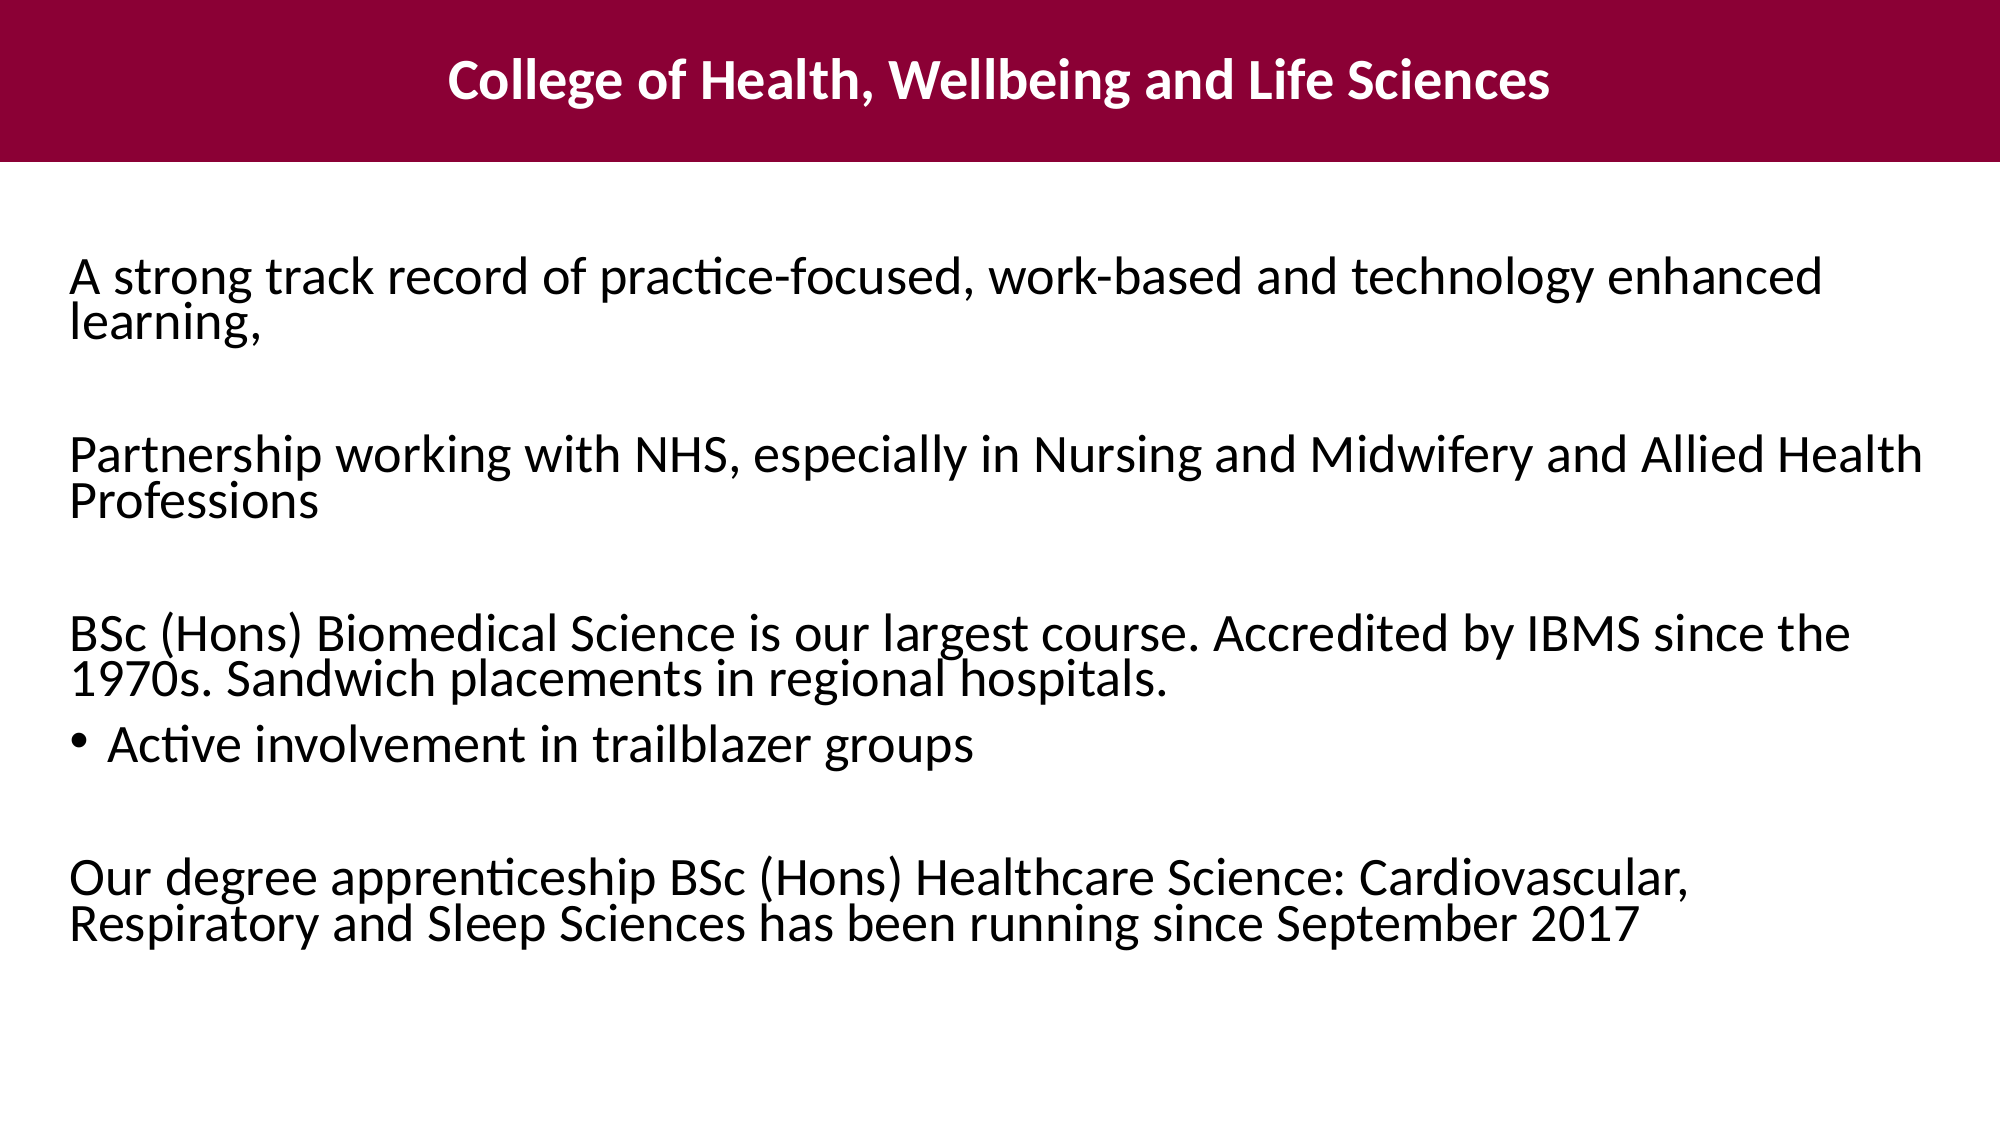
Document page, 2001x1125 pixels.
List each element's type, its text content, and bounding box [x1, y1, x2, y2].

title College of Health, Wellbeing and Life Sciences [0, 0, 2000, 162]
list A strong track record of practice-focused, work-based and technology enhanced learning, Partnership working with NHS, especially in Nursing and Midwifery and Allied Health Professions BSc (Hons) Biomedical Science is our largest course. Accredited by IBMS since the 1970s. Sandwich placements in regional hospitals. Active involvement in trailblazer groups Our degree apprenticeship BSc (Hons) Healthcare Science: Cardiovascular, Respiratory and Sleep Sciences has been running since September 2017 [54, 250, 1946, 997]
text_box [17, 598, 1743, 707]
